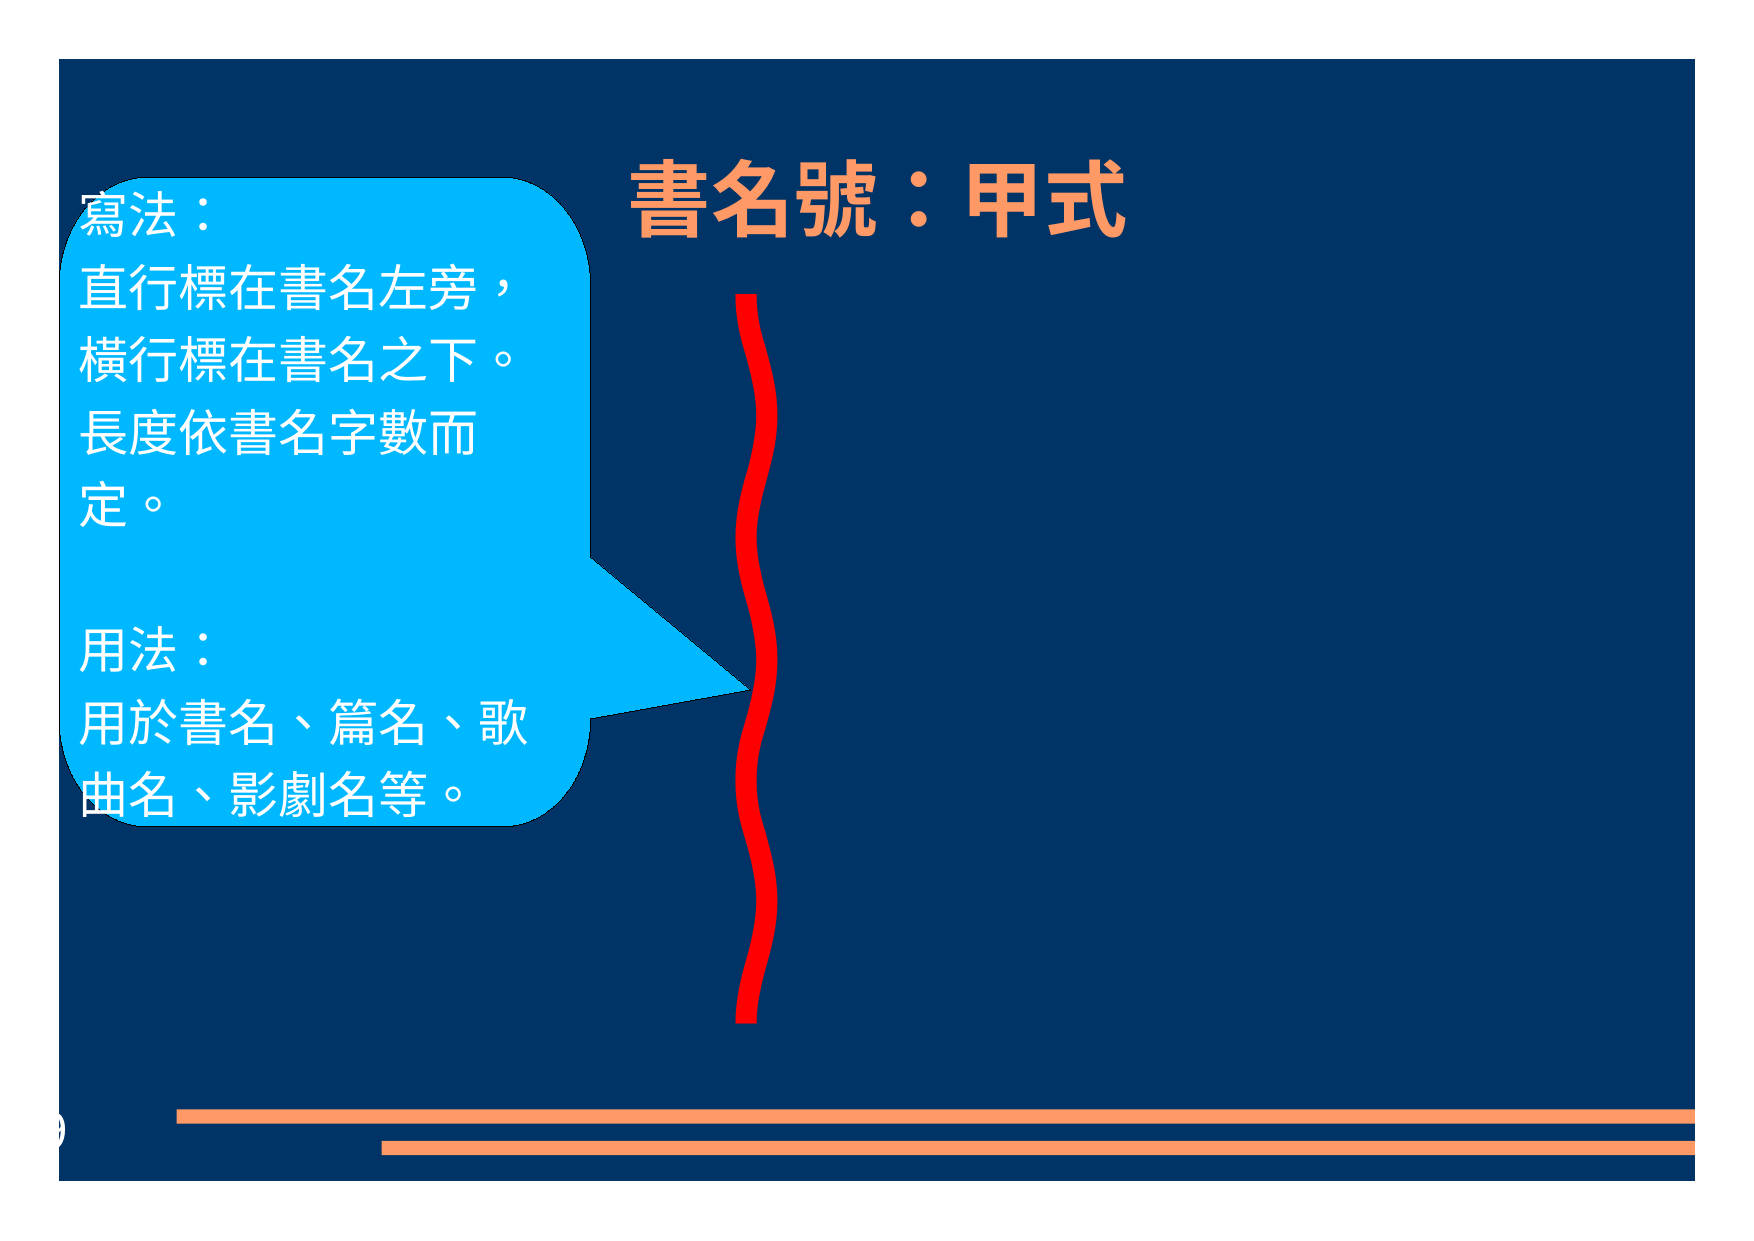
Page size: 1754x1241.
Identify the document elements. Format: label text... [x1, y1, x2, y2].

text_box <編號> [116, 1091, 206, 1152]
text_box 寫法： 直行標在書名左旁，橫行標在書名之下。長度依書名字數而定。 用法： 用於書名、篇名、歌曲名、影劇名等。 [59, 177, 751, 827]
title 書名號：甲式 [179, 100, 1577, 289]
picture [708, 236, 1455, 1112]
